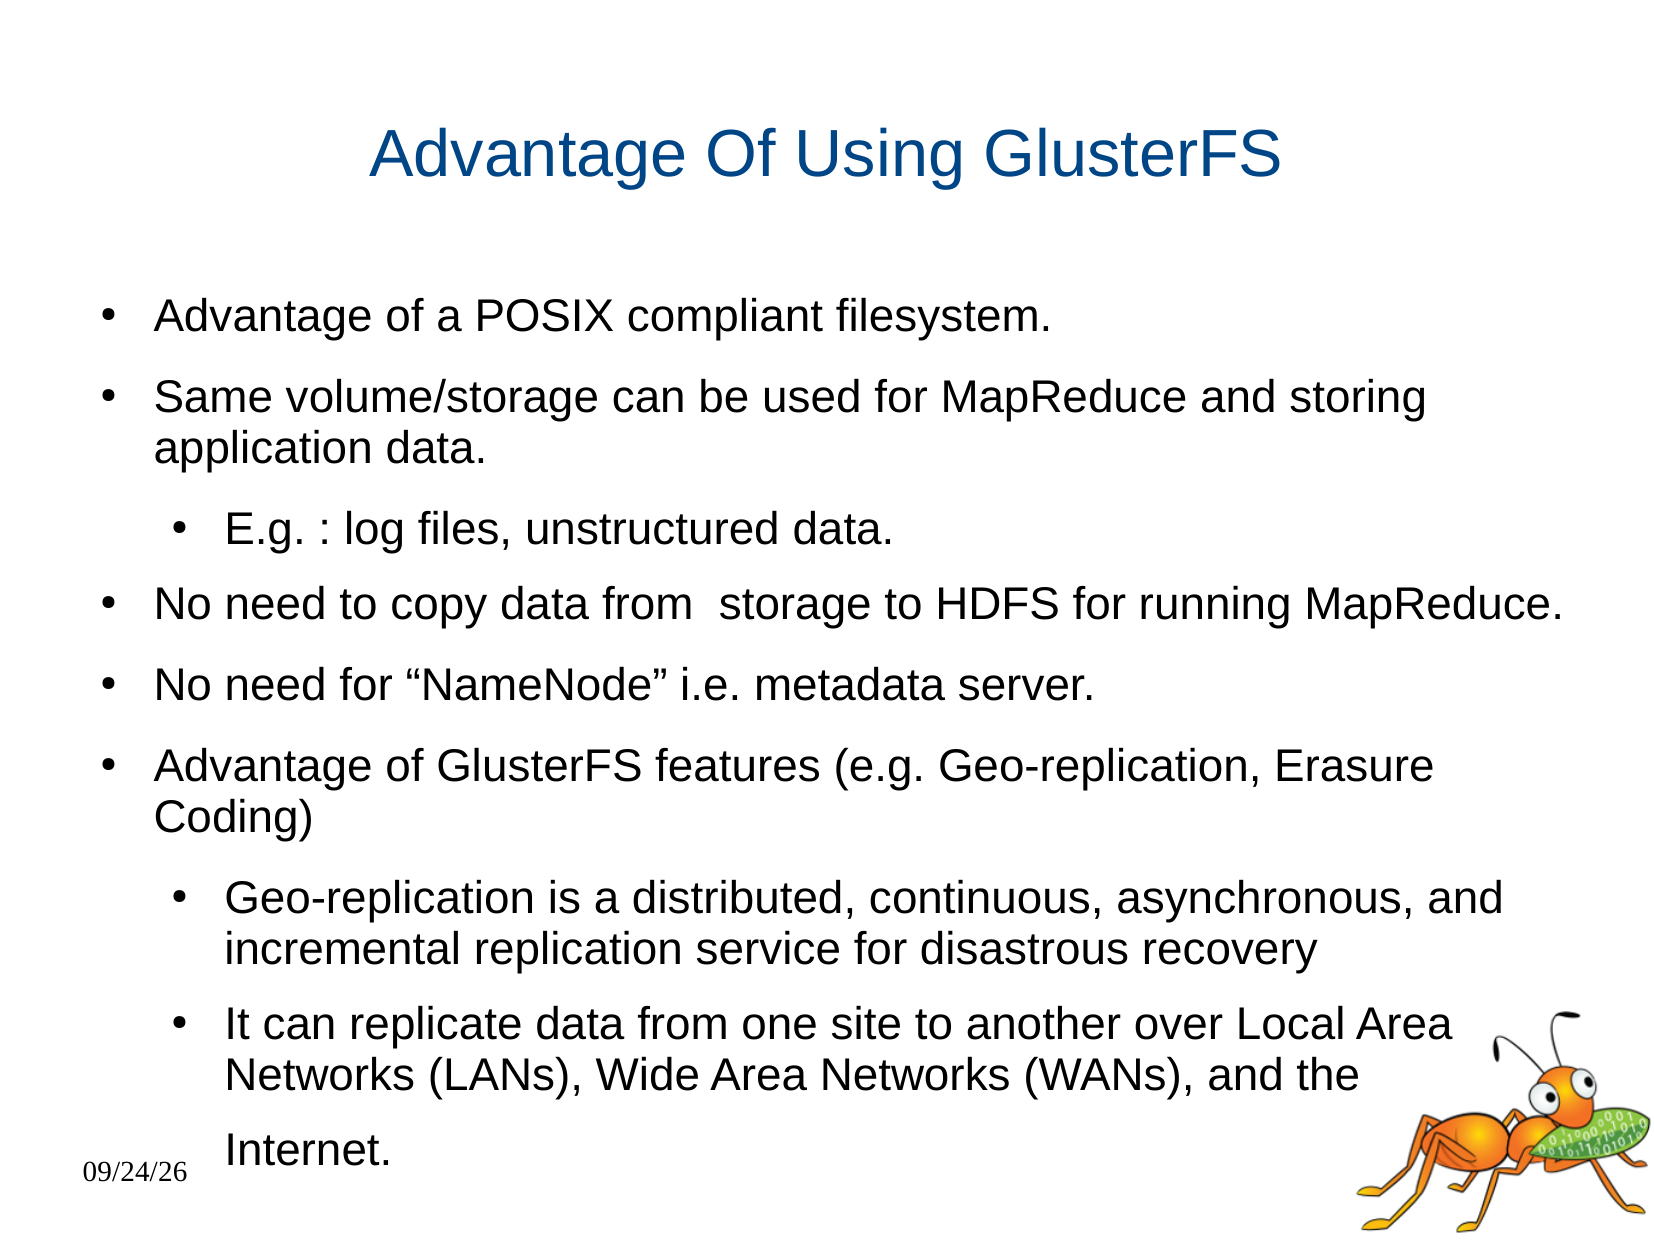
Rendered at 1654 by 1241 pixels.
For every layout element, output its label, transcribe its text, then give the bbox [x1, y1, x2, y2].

picture [1353, 1009, 1654, 1235]
list Advantage of a POSIX compliant filesystem. Same volume/storage can be used for MapReduce and storing application data. E.g. : log files, unstructured data. No need to copy data from storage to HDFS for running MapReduce. No need for “NameNode” i.e. metadata server. Advantage of GlusterFS features (e.g. Geo-replication, Erasure Coding) Geo-replication is a distributed, continuous, asynchronous, and incremental replication service for disastrous recovery It can replicate data from one site to another over Local Area Networks (LANs), Wide Area Networks (WANs), and the Internet. [82, 290, 1571, 1010]
picture [1365, 1011, 1376, 1026]
title Advantage Of Using GlusterFS [82, 49, 1571, 257]
